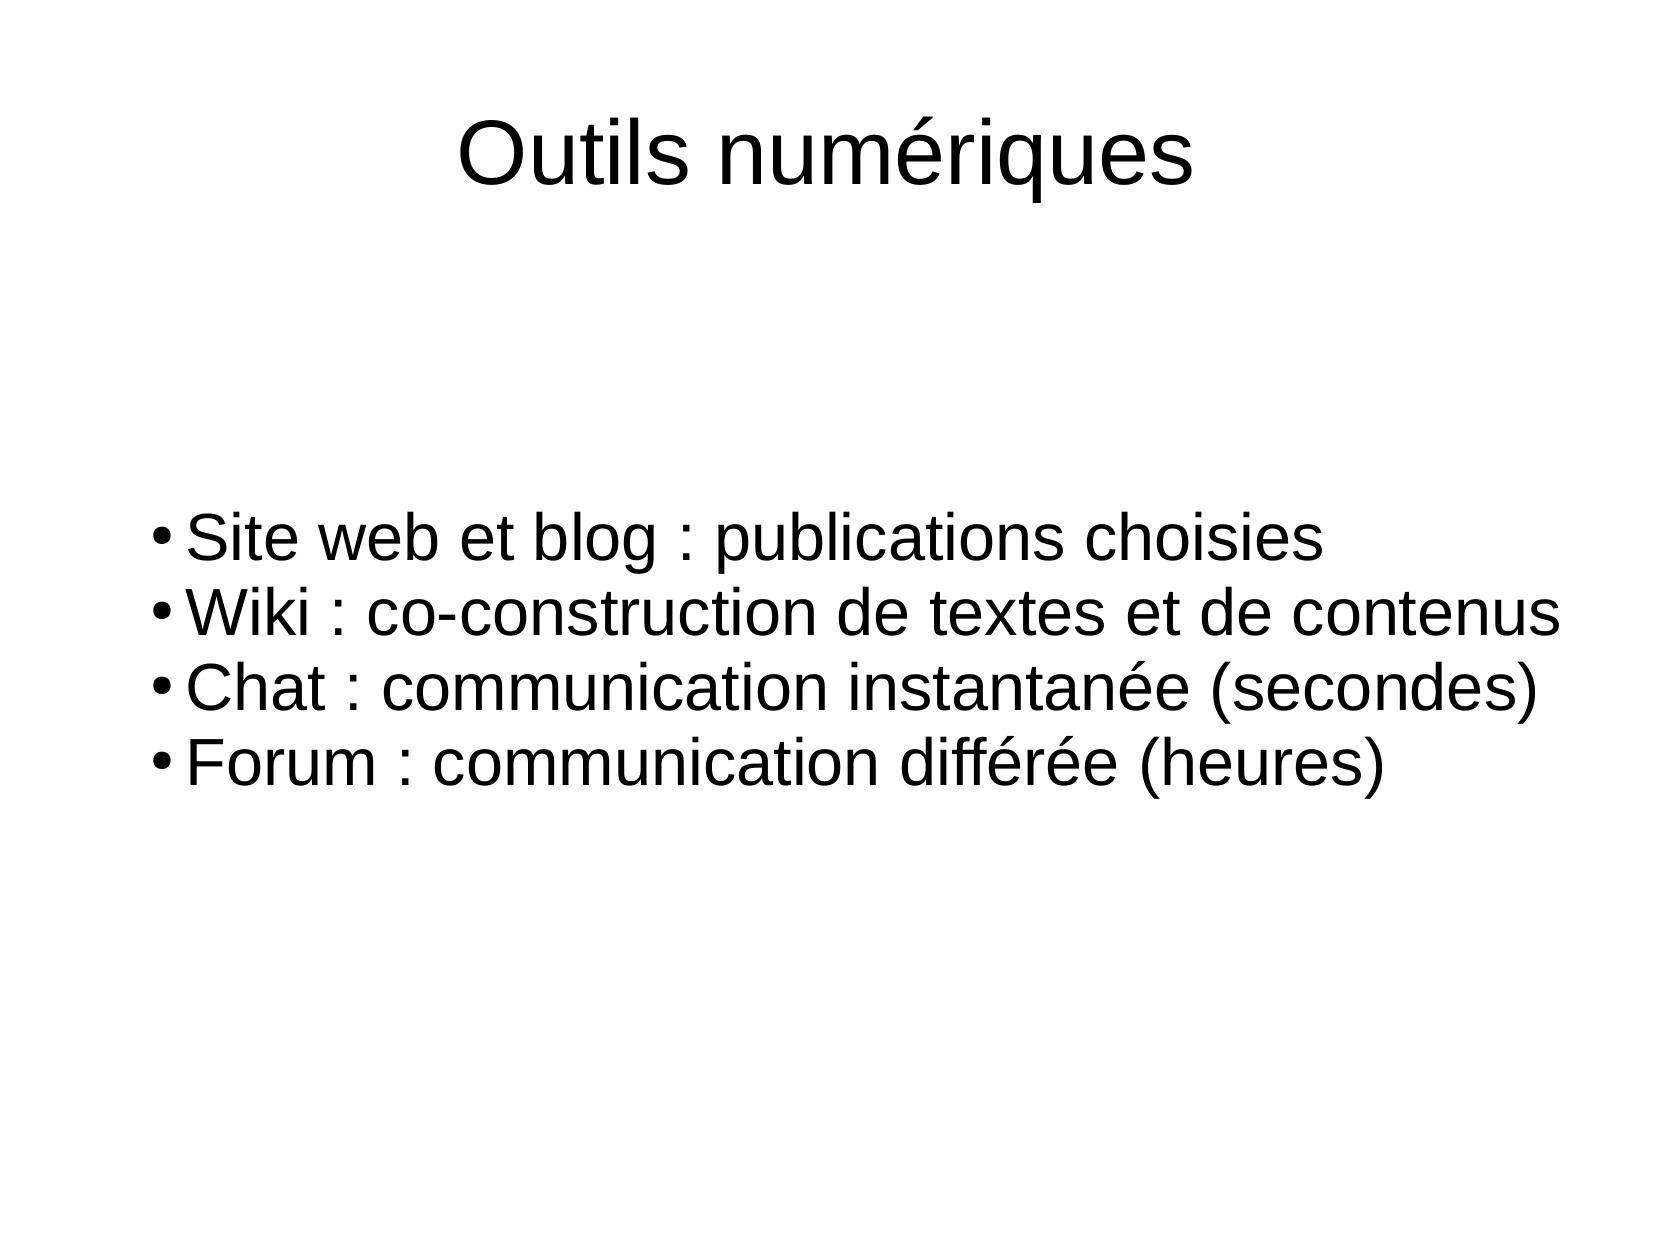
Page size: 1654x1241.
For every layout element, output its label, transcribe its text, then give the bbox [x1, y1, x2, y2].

subtitle Site web et blog : publications choisies Wiki : co-construction de textes et de contenus Chat : communication instantanée (secondes) Forum : communication différée (heures) [150, 290, 1571, 1010]
title Outils numériques [82, 49, 1571, 257]
